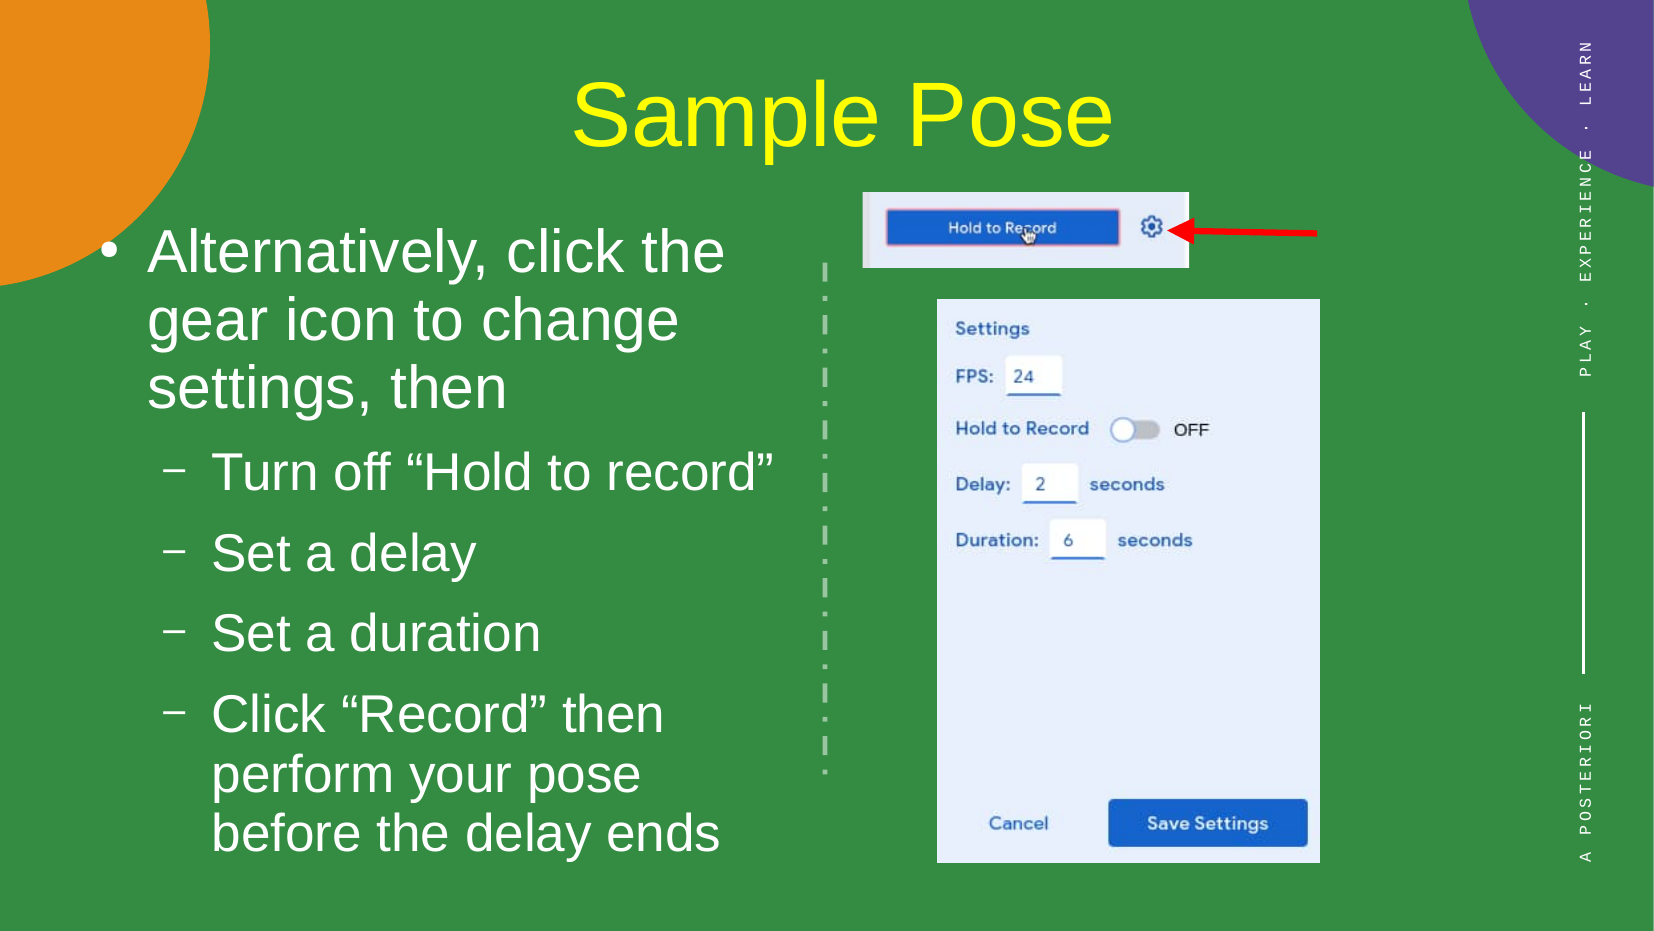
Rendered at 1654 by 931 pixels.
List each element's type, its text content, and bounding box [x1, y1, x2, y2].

list Alternatively, click the gear icon to change settings, then Turn off “Hold to record” Set a delay Set a duration Click “Record” then perform your pose before the delay ends [82, 217, 788, 863]
picture [862, 193, 1190, 268]
title Sample Pose [187, 37, 1501, 193]
picture [937, 299, 1320, 863]
